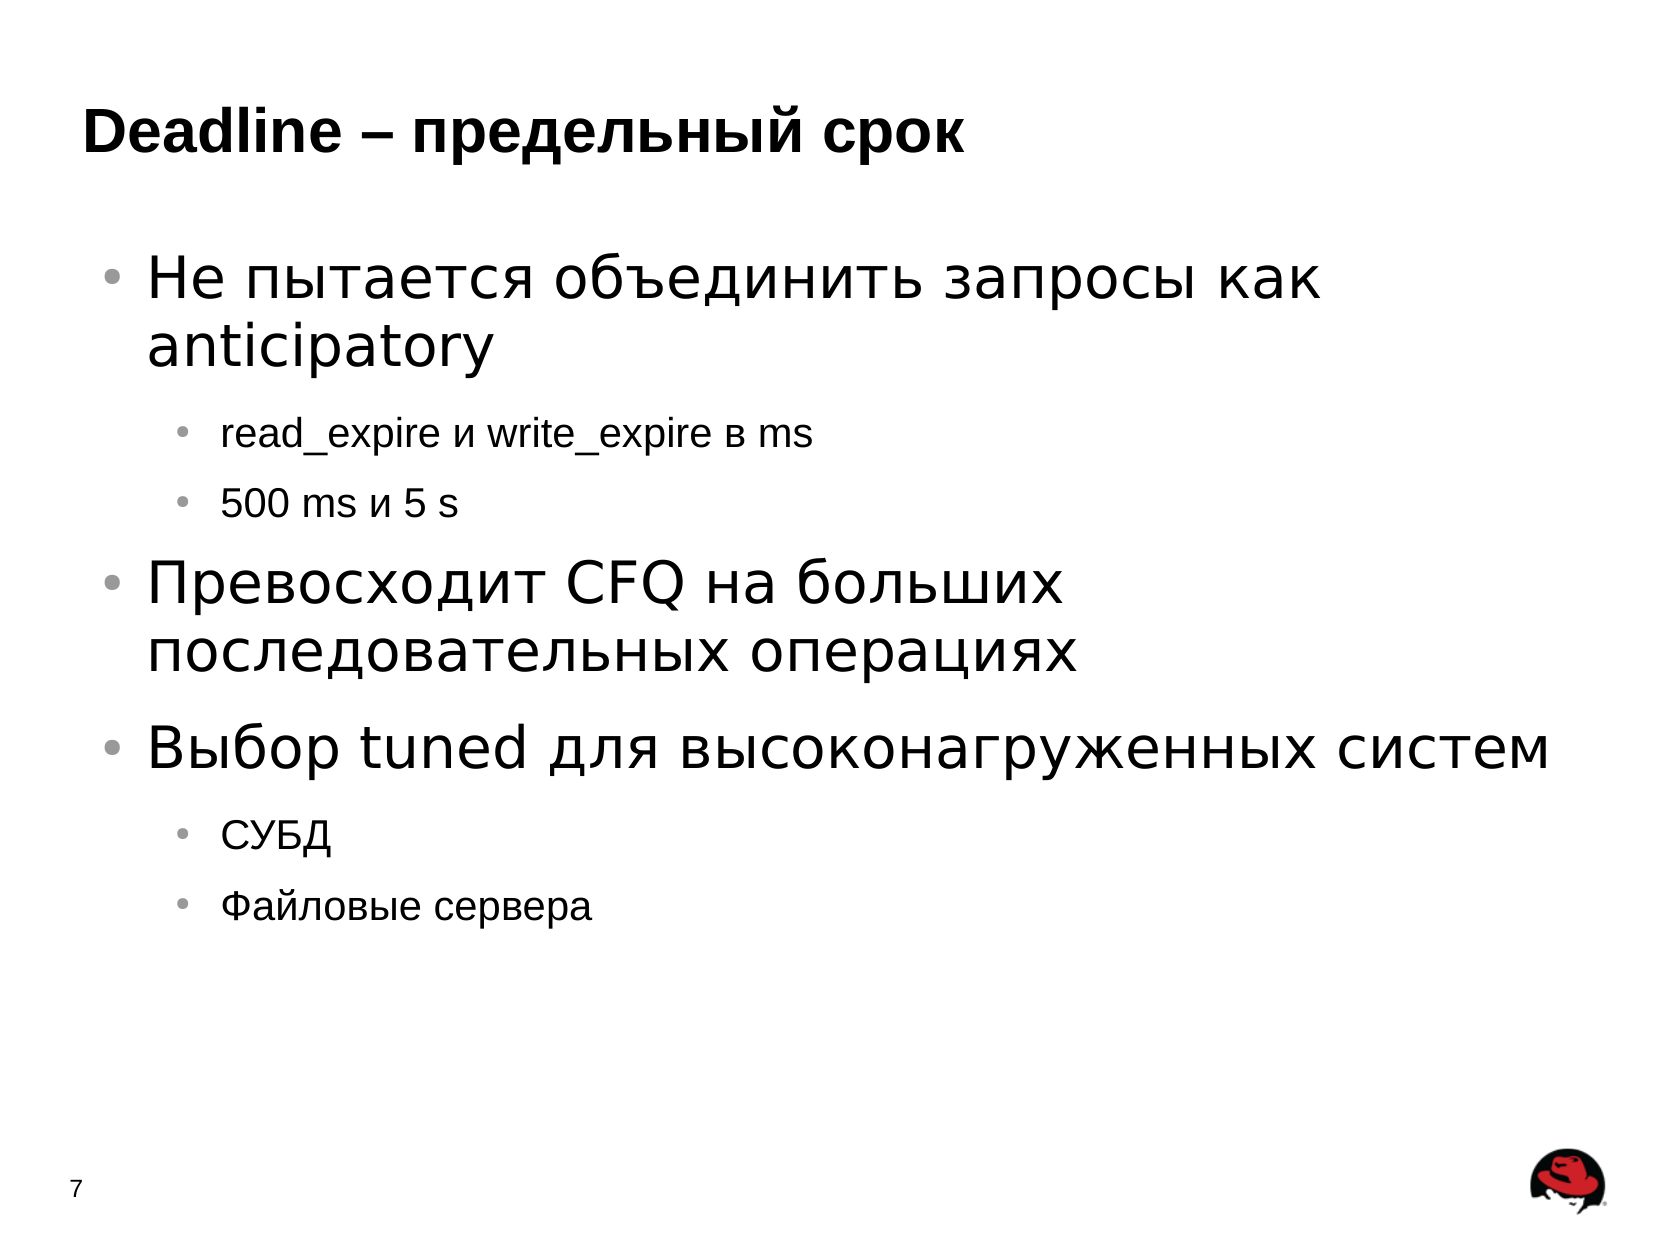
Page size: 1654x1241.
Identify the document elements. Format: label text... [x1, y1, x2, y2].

picture [1529, 1146, 1613, 1224]
title Deadline – предельный срок [82, 37, 1571, 226]
list Не пытается объединить запросы как anticipatory read_expire и write_expire в ms 500 ms и 5 s Превосходит CFQ на больших последовательных операциях Выбор tuned для высоконагруженных систем СУБД Файловые сервера [86, 244, 1576, 1039]
